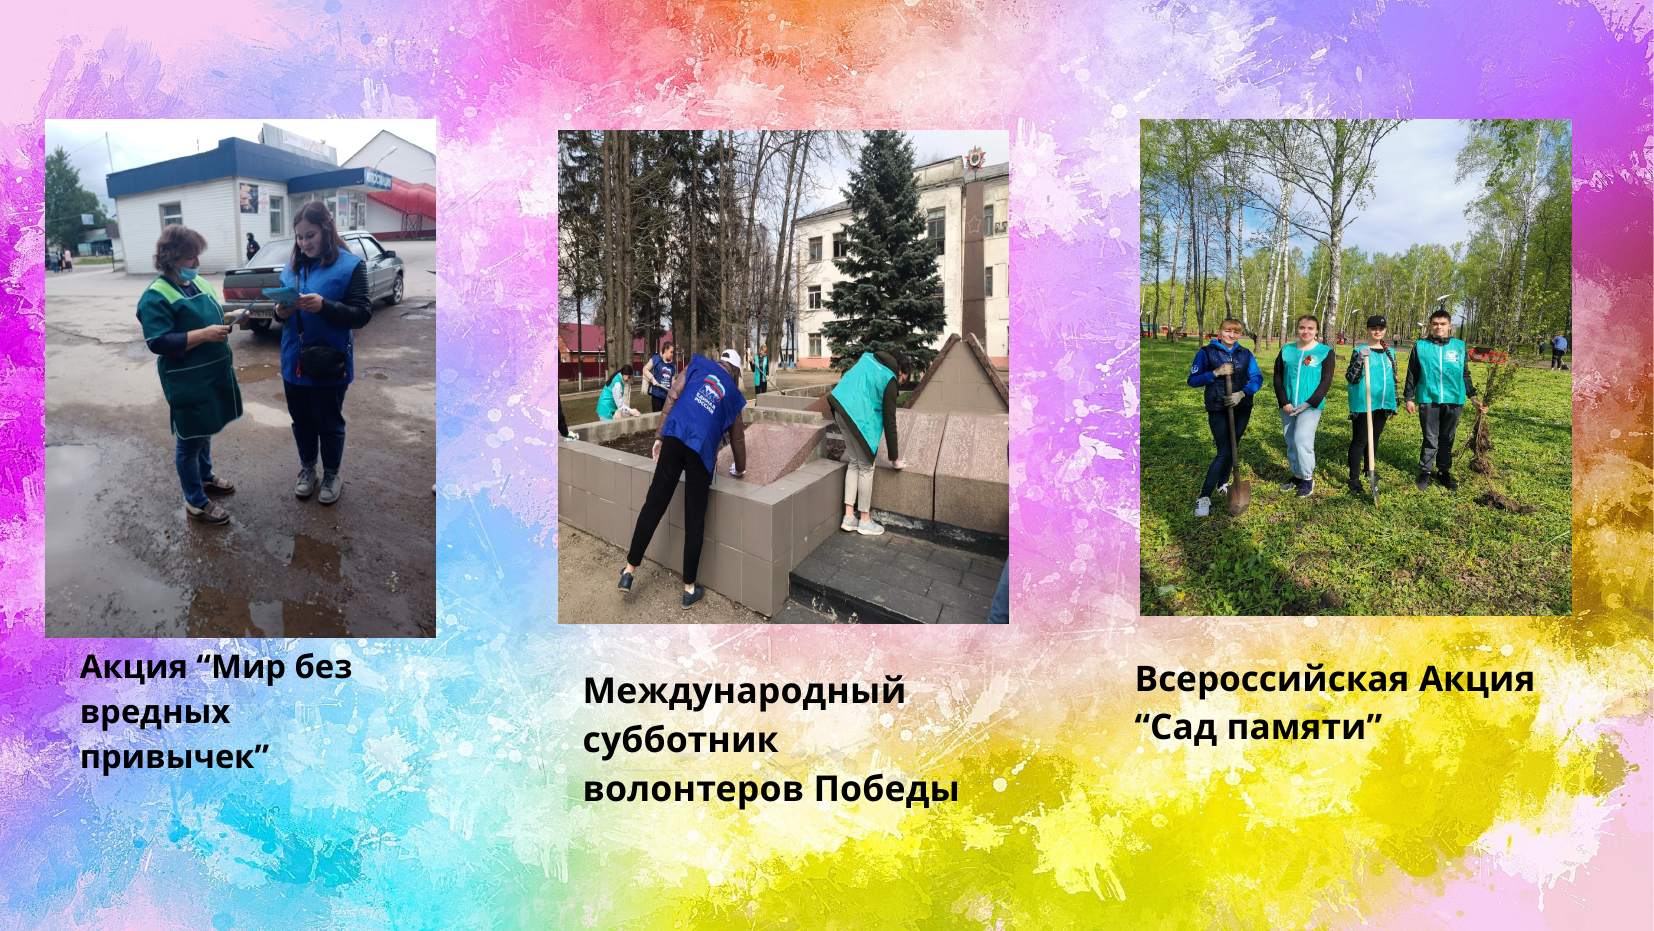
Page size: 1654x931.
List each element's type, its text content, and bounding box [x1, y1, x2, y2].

picture [0, 0, 1654, 931]
list Акция “Мир без вредных привычек” [45, 638, 421, 781]
list Всероссийская Акция “Сад памяти” [1080, 582, 1560, 751]
list Международный субботник волонтеров Победы [527, 665, 1007, 816]
